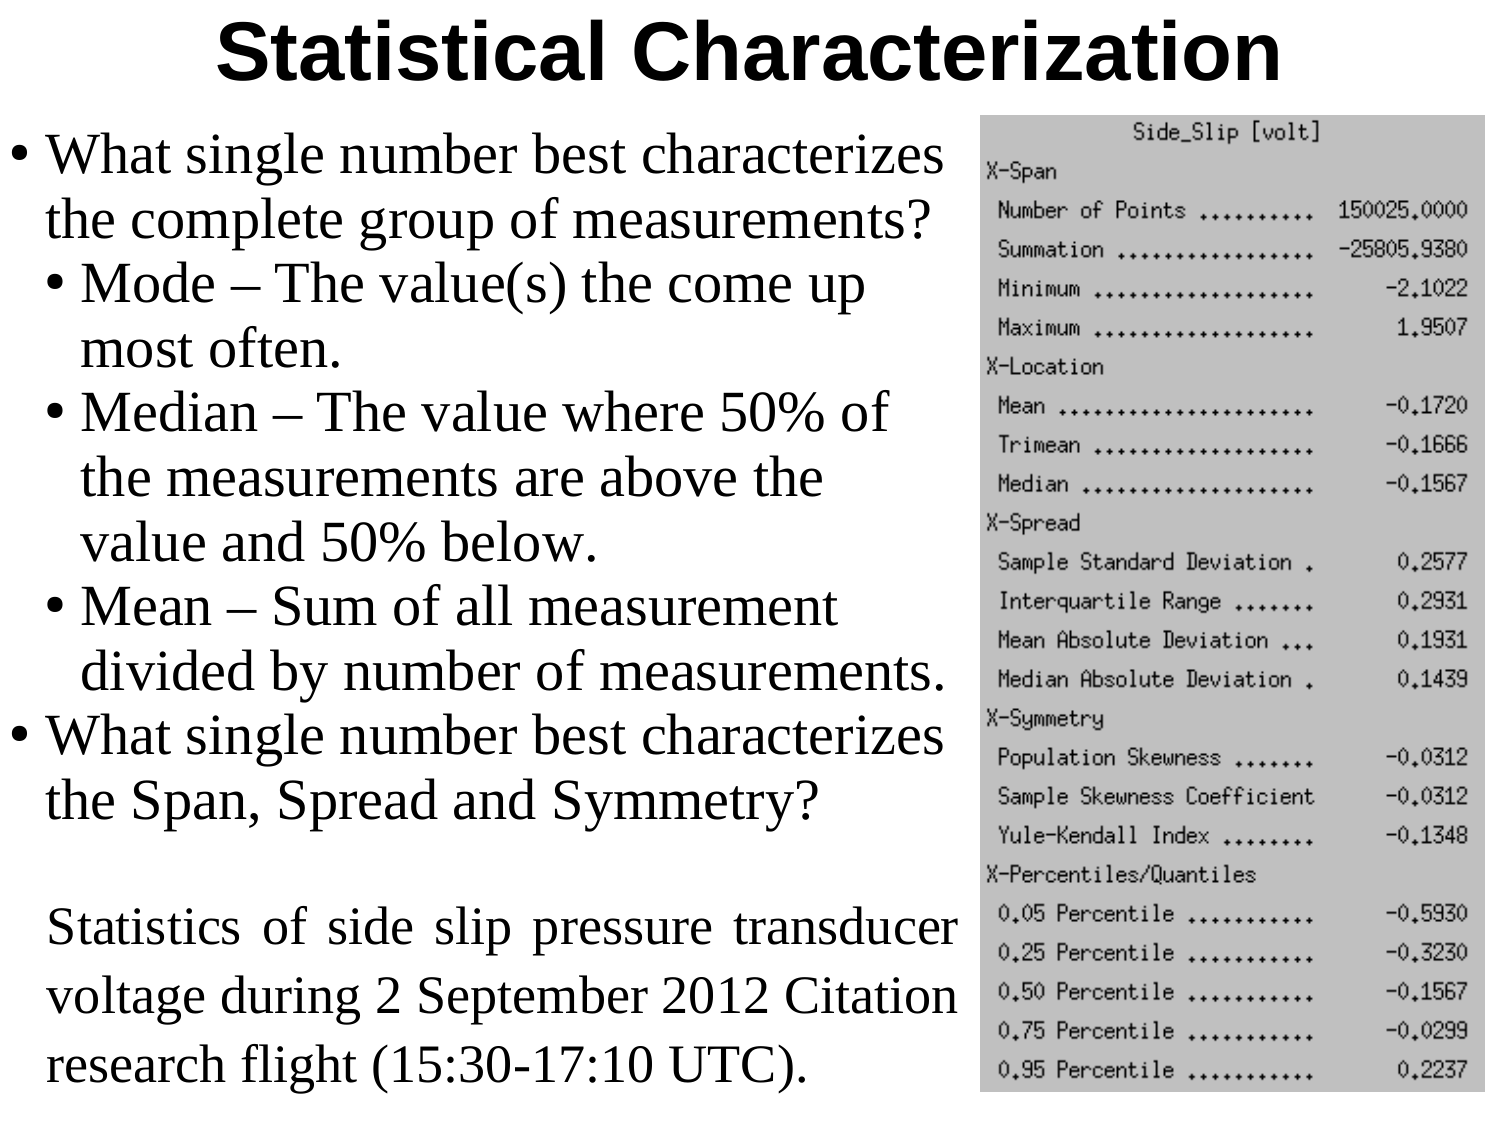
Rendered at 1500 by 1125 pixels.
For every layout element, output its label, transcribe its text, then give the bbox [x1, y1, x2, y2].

text_box Statistics of side slip pressure transducer voltage during 2 September 2012 Citation research flight (15:30-17:10 UTC). [46, 887, 961, 1095]
text_box What single number best characterizes the complete group of measurements? Mode – The value(s) the come up most often. Median – The value where 50% of the measurements are above the value and 50% below. Mean – Sum of all measurement divided by number of measurements. What single number best characterizes the Span, Spread and Symmetry? [9, 121, 953, 1069]
text_box Statistical Characterization [0, 4, 1500, 113]
picture [980, 115, 1485, 1092]
